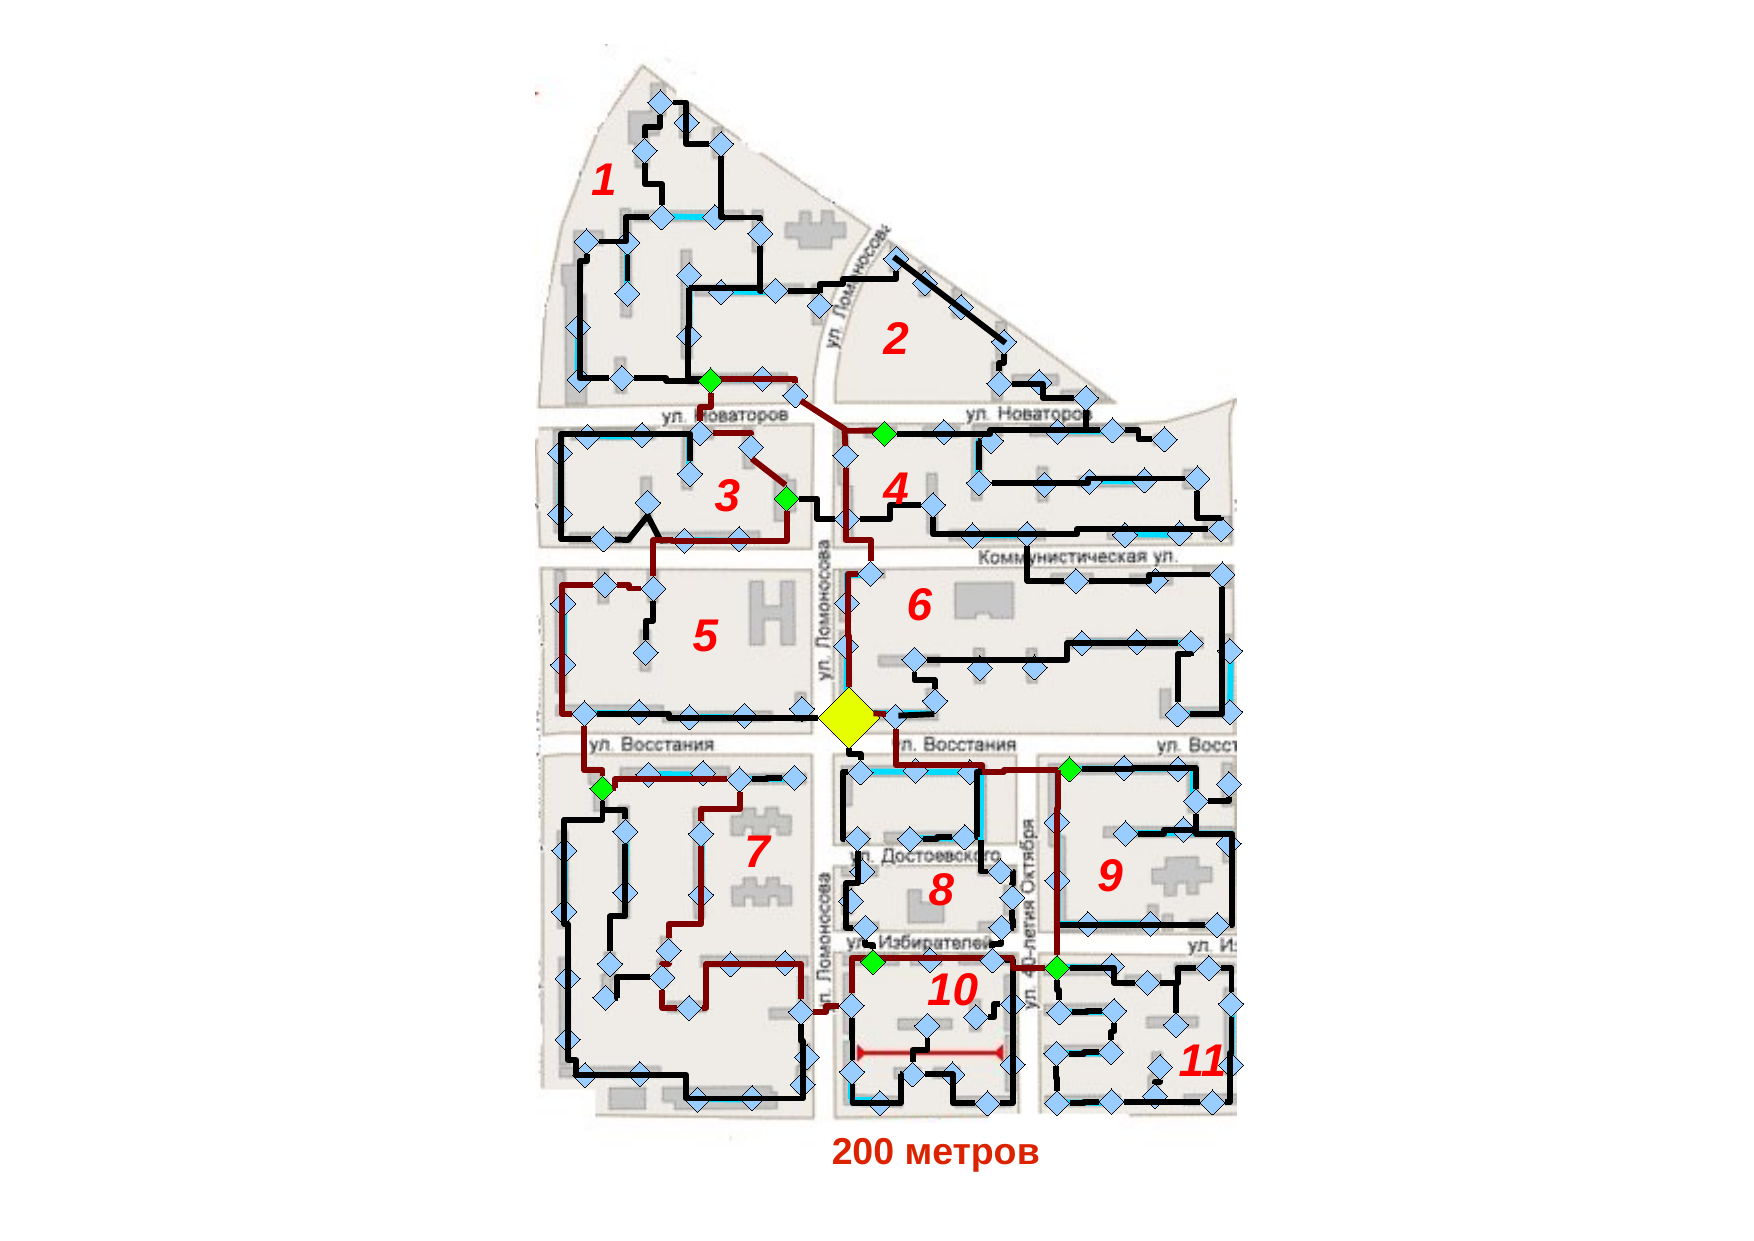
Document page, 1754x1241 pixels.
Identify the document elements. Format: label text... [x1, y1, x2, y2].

text_box [870, 1090, 890, 1100]
text_box [580, 424, 595, 431]
text_box [988, 858, 1012, 884]
text_box [635, 762, 661, 776]
text_box 7 [726, 815, 788, 889]
text_box [788, 999, 813, 1024]
text_box [720, 967, 741, 977]
text_box [565, 653, 576, 676]
text_box [631, 437, 653, 448]
text_box [575, 437, 600, 450]
text_box [872, 421, 898, 447]
text_box [860, 949, 886, 975]
text_box [547, 442, 558, 464]
text_box [1044, 812, 1054, 833]
text_box [715, 279, 727, 285]
picture [847, 434, 1215, 531]
text_box [774, 950, 796, 961]
text_box [883, 704, 906, 729]
text_box [838, 896, 843, 906]
text_box [609, 365, 634, 391]
text_box [690, 760, 716, 776]
text_box [635, 490, 661, 516]
text_box [1015, 993, 1026, 1015]
text_box [688, 821, 714, 846]
text_box [1100, 953, 1125, 974]
text_box 8 [910, 853, 972, 926]
text_box [1112, 532, 1138, 548]
text_box [742, 1101, 762, 1111]
text_box [1139, 911, 1162, 922]
text_box [833, 634, 846, 659]
text_box [848, 760, 874, 785]
text_box [656, 938, 682, 963]
text_box [1173, 816, 1193, 827]
text_box [1015, 1054, 1026, 1075]
picture [583, 219, 759, 378]
text_box [782, 765, 807, 791]
text_box [633, 640, 659, 666]
text_box [721, 951, 740, 961]
text_box 4 [865, 453, 927, 526]
text_box [807, 293, 833, 319]
text_box [564, 444, 573, 462]
text_box 9 [1079, 839, 1141, 912]
picture [567, 781, 800, 1096]
picture [535, 44, 1237, 1167]
picture [1197, 790, 1237, 838]
text_box [818, 687, 880, 748]
picture [851, 717, 894, 768]
text_box [782, 383, 808, 408]
text_box [921, 270, 938, 285]
text_box [897, 826, 923, 852]
text_box [732, 703, 757, 715]
text_box [747, 221, 773, 246]
text_box [1135, 970, 1160, 996]
text_box [1218, 992, 1244, 1017]
text_box [629, 1061, 651, 1072]
text_box [1017, 521, 1037, 531]
text_box [851, 594, 860, 612]
text_box [677, 461, 696, 487]
text_box [633, 422, 651, 431]
text_box [698, 367, 722, 394]
text_box [635, 138, 658, 163]
text_box [861, 858, 875, 884]
text_box [981, 433, 1004, 454]
text_box [727, 532, 751, 538]
text_box [932, 419, 956, 431]
text_box [1113, 755, 1134, 766]
text_box [789, 696, 815, 715]
text_box [1183, 789, 1208, 814]
text_box [572, 700, 597, 726]
text_box [752, 366, 773, 376]
text_box [1185, 465, 1210, 491]
picture [646, 104, 719, 214]
text_box [763, 278, 788, 304]
text_box [1210, 561, 1235, 587]
text_box [565, 592, 576, 615]
text_box [1064, 568, 1089, 594]
text_box [790, 1074, 800, 1095]
text_box [589, 776, 613, 801]
text_box [737, 721, 752, 729]
text_box [597, 951, 623, 977]
text_box [1099, 1088, 1124, 1115]
text_box [1146, 577, 1169, 594]
text_box [961, 537, 984, 549]
text_box [1216, 771, 1242, 797]
text_box [849, 508, 860, 530]
text_box [564, 505, 573, 523]
text_box [550, 595, 559, 613]
picture [996, 962, 1010, 1003]
text_box [955, 294, 974, 311]
text_box [903, 768, 929, 784]
text_box 10 [909, 961, 996, 1026]
text_box [1225, 638, 1243, 664]
text_box [689, 421, 713, 446]
text_box [704, 885, 714, 905]
text_box [988, 915, 1011, 940]
text_box [1022, 663, 1048, 680]
text_box [592, 985, 615, 1011]
text_box [579, 1062, 595, 1072]
text_box [1036, 472, 1053, 480]
text_box [753, 382, 772, 392]
text_box [979, 948, 1005, 973]
text_box [1027, 369, 1052, 389]
text_box [903, 1062, 925, 1087]
text_box [1078, 469, 1097, 480]
text_box [567, 369, 591, 393]
text_box [593, 572, 617, 598]
text_box 6 [889, 568, 951, 642]
text_box [628, 882, 638, 903]
text_box [1142, 928, 1159, 937]
text_box [849, 888, 864, 914]
text_box [1115, 772, 1133, 781]
text_box [1147, 1054, 1160, 1079]
text_box [1169, 756, 1187, 765]
text_box [647, 89, 673, 115]
text_box [1205, 912, 1230, 938]
text_box [839, 993, 865, 1018]
text_box [674, 113, 683, 132]
picture [914, 1005, 1010, 1102]
text_box [1235, 837, 1242, 850]
text_box [689, 112, 700, 133]
text_box [1045, 955, 1070, 980]
text_box [1174, 520, 1185, 526]
text_box [1099, 1040, 1124, 1065]
text_box [612, 819, 638, 844]
text_box [774, 485, 799, 511]
picture [1090, 836, 1229, 923]
picture [853, 961, 925, 1100]
text_box [1049, 419, 1066, 427]
text_box [832, 446, 859, 468]
text_box [927, 492, 946, 517]
text_box [612, 883, 622, 902]
text_box [1222, 699, 1243, 725]
text_box [1074, 385, 1099, 410]
text_box [551, 841, 561, 860]
text_box [708, 291, 734, 305]
text_box [948, 305, 965, 320]
text_box [551, 902, 561, 922]
text_box [986, 371, 1012, 397]
text_box [583, 319, 591, 335]
text_box [1031, 387, 1040, 395]
text_box [1017, 537, 1037, 546]
picture [693, 434, 749, 466]
picture [565, 500, 868, 716]
picture [846, 775, 1011, 955]
text_box [565, 315, 577, 339]
text_box [649, 205, 675, 230]
text_box [1174, 833, 1193, 843]
text_box [952, 824, 975, 850]
text_box [1132, 481, 1157, 493]
text_box [1104, 971, 1111, 978]
text_box [631, 1078, 649, 1087]
text_box [1126, 629, 1148, 640]
text_box [702, 204, 725, 230]
text_box [942, 1077, 950, 1085]
text_box [1046, 1000, 1072, 1025]
picture [1178, 969, 1229, 1025]
text_box [731, 544, 747, 552]
picture [1058, 971, 1174, 1100]
text_box [858, 561, 884, 587]
text_box [1077, 912, 1099, 922]
text_box [991, 329, 1017, 354]
text_box [1100, 417, 1125, 443]
picture [1061, 772, 1195, 921]
text_box [1000, 1054, 1010, 1075]
text_box [1167, 532, 1193, 546]
text_box 200 метров [817, 1123, 1071, 1182]
picture [691, 268, 1084, 517]
text_box [776, 967, 794, 976]
text_box [1044, 1091, 1070, 1116]
picture [984, 773, 1056, 966]
text_box [1216, 837, 1229, 857]
text_box [1102, 998, 1127, 1023]
text_box [1046, 433, 1069, 445]
text_box [741, 1085, 763, 1096]
text_box [674, 528, 695, 538]
picture [897, 646, 1237, 799]
text_box [1033, 486, 1056, 498]
text_box [575, 1078, 595, 1088]
text_box [1208, 519, 1234, 542]
text_box [794, 1051, 800, 1063]
text_box [1060, 812, 1070, 832]
picture [849, 513, 1221, 711]
text_box [1072, 646, 1092, 656]
text_box [1196, 955, 1221, 981]
text_box [676, 327, 685, 345]
text_box [616, 231, 640, 255]
text_box [1152, 426, 1178, 452]
text_box [631, 717, 647, 725]
text_box 1 [573, 143, 635, 217]
text_box [943, 1061, 965, 1084]
text_box [883, 246, 909, 271]
text_box [849, 866, 855, 877]
text_box [806, 1044, 820, 1070]
text_box [1058, 756, 1082, 782]
text_box [555, 1029, 565, 1050]
text_box [975, 1090, 1000, 1116]
text_box [1167, 771, 1189, 782]
text_box [1142, 1084, 1166, 1099]
text_box [852, 639, 859, 653]
text_box [591, 526, 616, 552]
text_box [677, 995, 702, 1021]
text_box [1136, 467, 1153, 476]
picture [746, 469, 785, 538]
text_box [839, 1060, 865, 1084]
text_box [1128, 646, 1146, 655]
text_box [574, 228, 599, 254]
text_box [650, 965, 675, 990]
text_box [675, 544, 694, 554]
text_box 3 [696, 459, 758, 532]
text_box [1079, 928, 1097, 937]
text_box [1043, 1041, 1069, 1066]
text_box [1081, 481, 1103, 495]
text_box [555, 968, 565, 989]
text_box [691, 326, 702, 347]
text_box [627, 699, 651, 711]
text_box [834, 592, 845, 614]
text_box [912, 279, 931, 296]
text_box 11 [1160, 1025, 1244, 1098]
text_box [643, 782, 654, 788]
text_box [1060, 870, 1070, 891]
text_box [727, 766, 752, 792]
text_box [999, 886, 1025, 910]
text_box [1200, 1098, 1225, 1115]
text_box [680, 721, 699, 730]
text_box [914, 1026, 940, 1038]
text_box [709, 131, 734, 156]
text_box [571, 1030, 581, 1049]
text_box [1163, 1013, 1189, 1025]
text_box [1178, 630, 1204, 653]
text_box [614, 281, 640, 307]
text_box [1072, 630, 1092, 640]
text_box [686, 1101, 709, 1113]
picture [586, 716, 872, 1010]
text_box [1000, 994, 1010, 1014]
text_box [966, 470, 992, 496]
text_box [550, 656, 559, 674]
text_box 2 [865, 303, 927, 376]
text_box [924, 947, 936, 953]
text_box [964, 522, 981, 531]
text_box [689, 1087, 707, 1096]
text_box [901, 647, 927, 672]
text_box [853, 915, 878, 940]
text_box [936, 437, 952, 445]
text_box [922, 689, 948, 714]
text_box [567, 901, 577, 921]
picture [1058, 849, 1237, 996]
text_box [676, 262, 702, 287]
text_box [967, 663, 993, 681]
text_box [806, 1075, 816, 1094]
text_box [641, 576, 666, 601]
text_box [1113, 820, 1138, 839]
text_box 5 [674, 600, 737, 673]
text_box [567, 840, 577, 861]
text_box [835, 510, 843, 528]
text_box [870, 1106, 890, 1116]
picture [635, 155, 660, 216]
text_box [1165, 702, 1190, 727]
text_box [547, 503, 558, 525]
text_box [688, 885, 698, 905]
text_box [571, 969, 581, 988]
text_box [845, 826, 871, 851]
text_box [957, 768, 979, 785]
text_box [679, 704, 700, 715]
text_box [738, 435, 764, 459]
text_box [1044, 871, 1054, 890]
